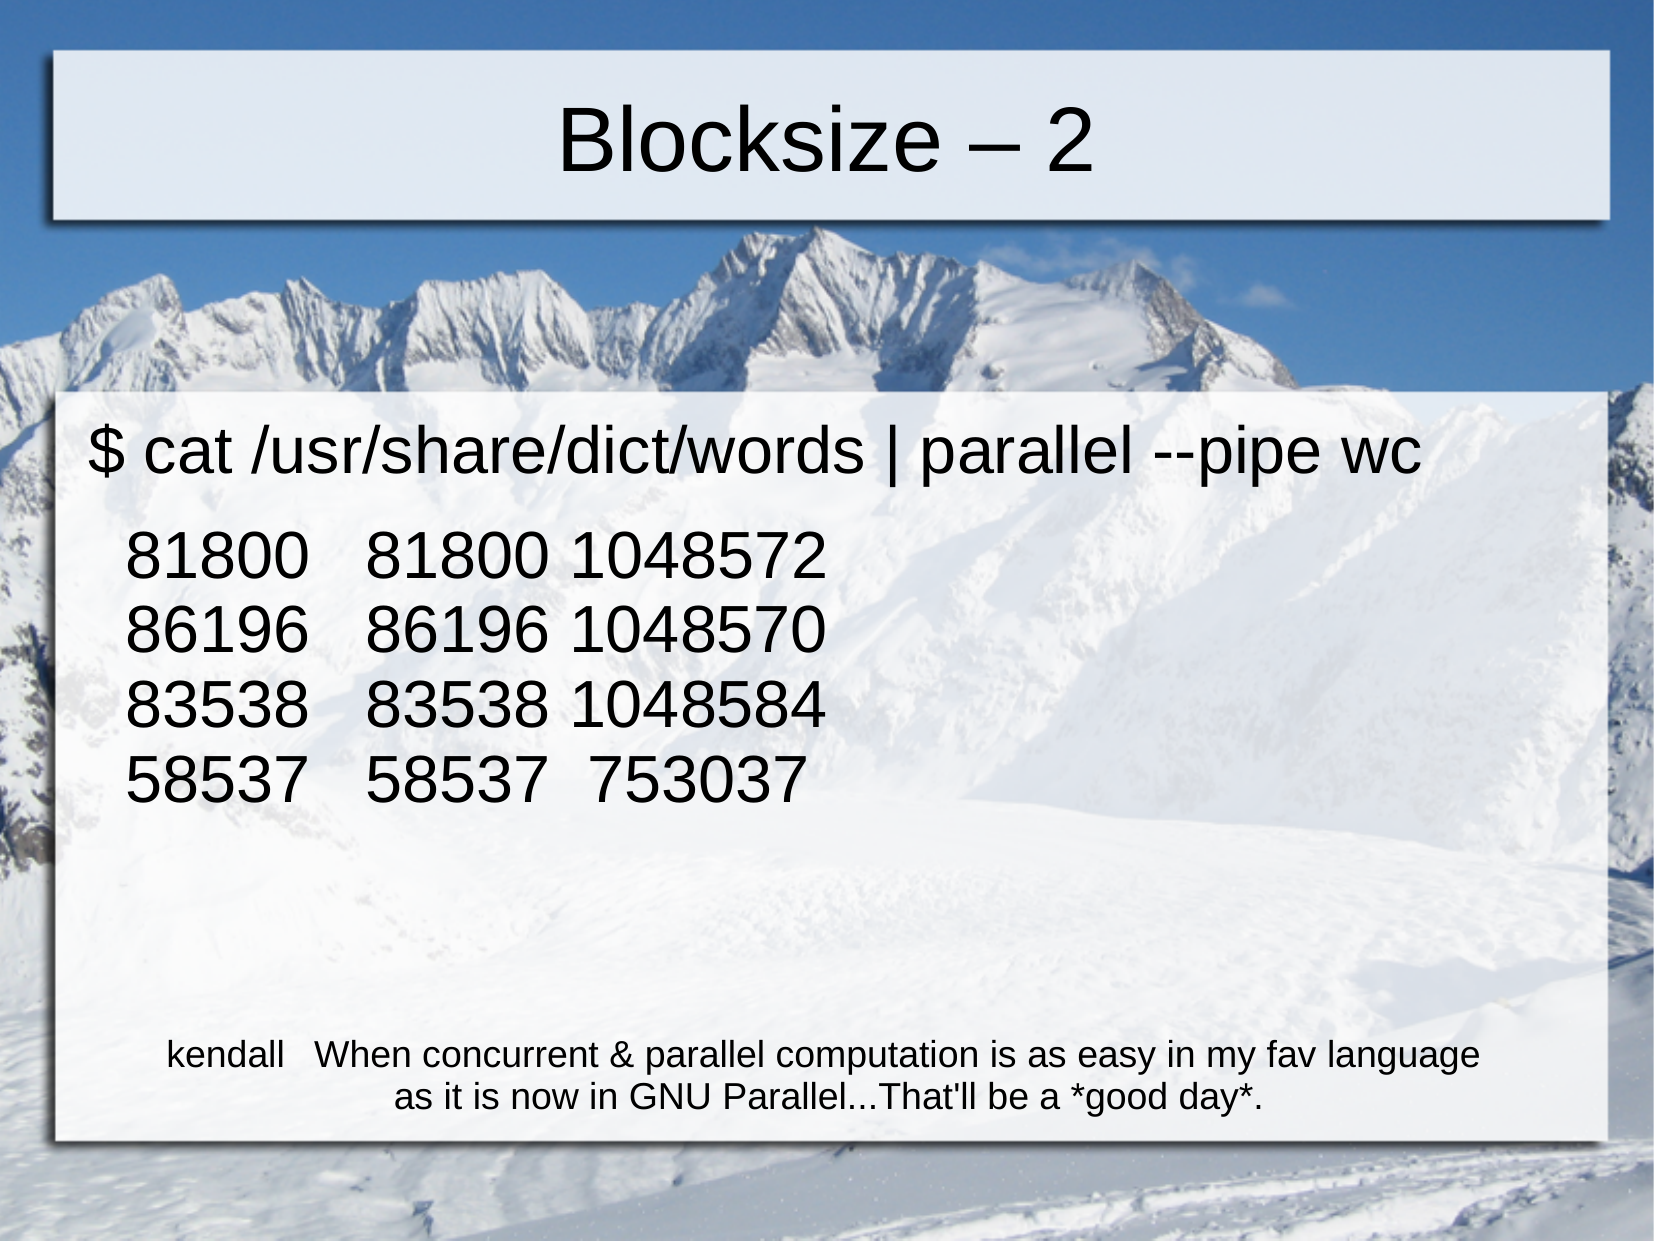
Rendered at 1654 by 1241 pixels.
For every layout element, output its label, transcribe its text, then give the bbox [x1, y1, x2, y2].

text_box kendall‎ When concurrent & parallel computation is as easy in my fav language as it is now in GNU Parallel...That'll be a *good day*. [151, 1026, 1507, 1167]
picture [0, 0, 1654, 1241]
list $ cat /usr/share/dict/words | parallel --pipe wc 81800 81800 1048572 86196 86196 1048570 83538 83538 1048584 58537 58537 753037 [88, 413, 1571, 1218]
title Blocksize – 2 [59, 68, 1595, 212]
